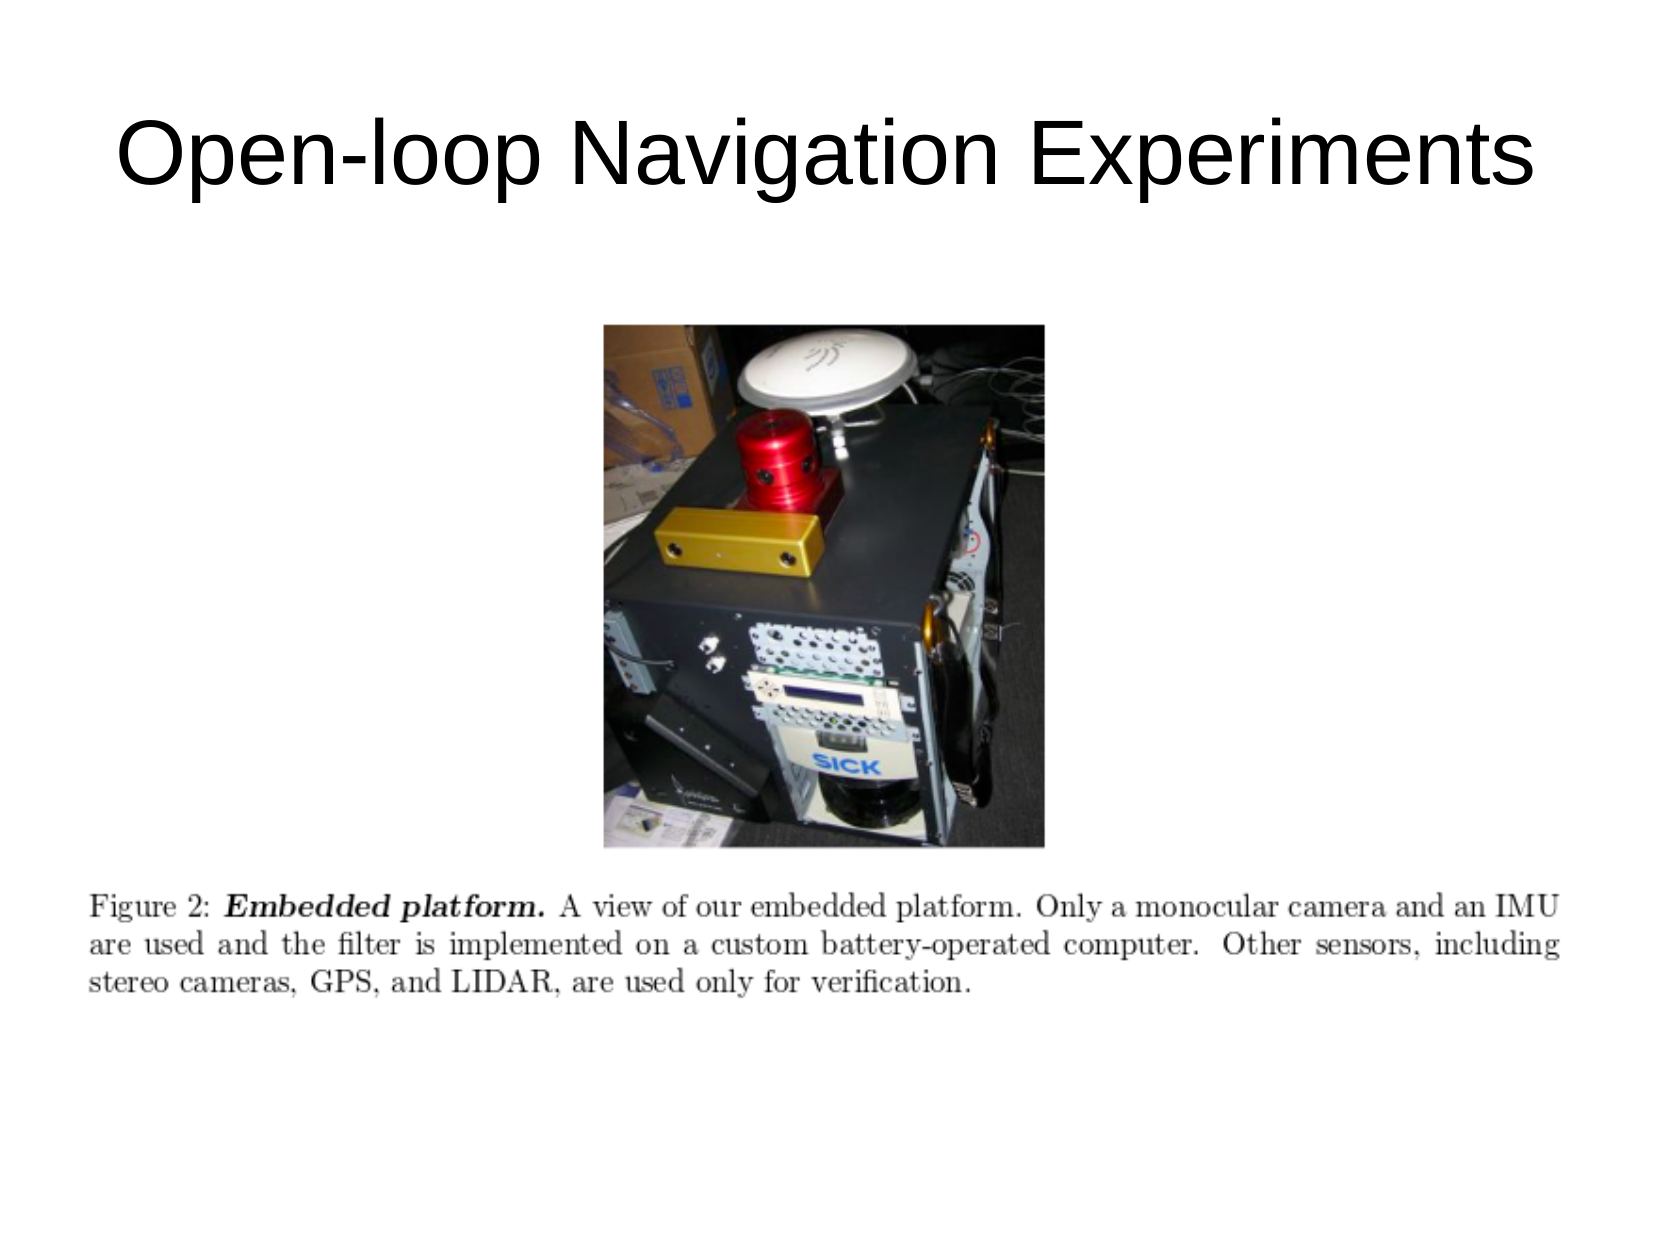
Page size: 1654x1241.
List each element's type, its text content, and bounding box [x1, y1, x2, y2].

title Open-loop Navigation Experiments [82, 49, 1571, 257]
picture [82, 297, 1571, 1002]
